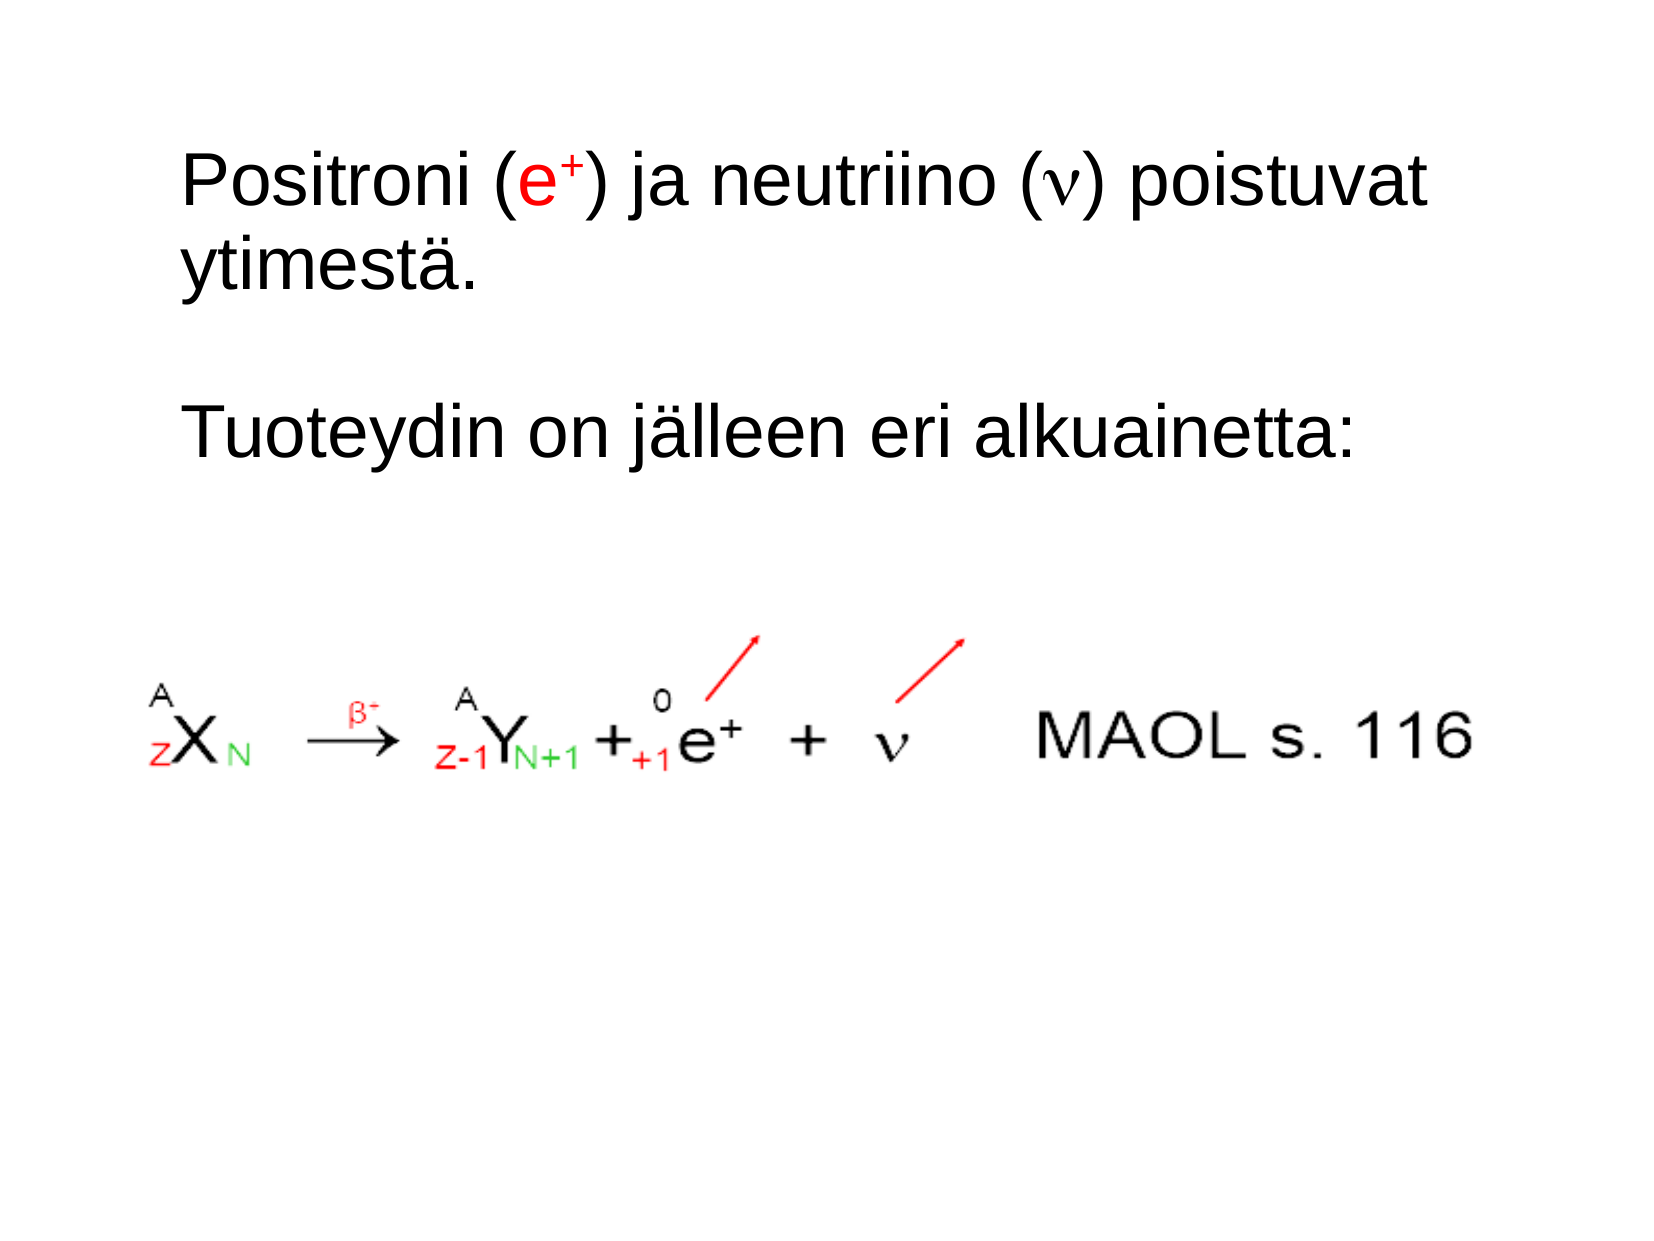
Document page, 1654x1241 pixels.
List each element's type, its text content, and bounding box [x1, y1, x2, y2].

text_box Positroni (e+) ja neutriino (n) poistuvat ytimestä. Tuoteydin on jälleen eri alkuainetta: [165, 129, 1512, 489]
picture [87, 590, 1607, 819]
